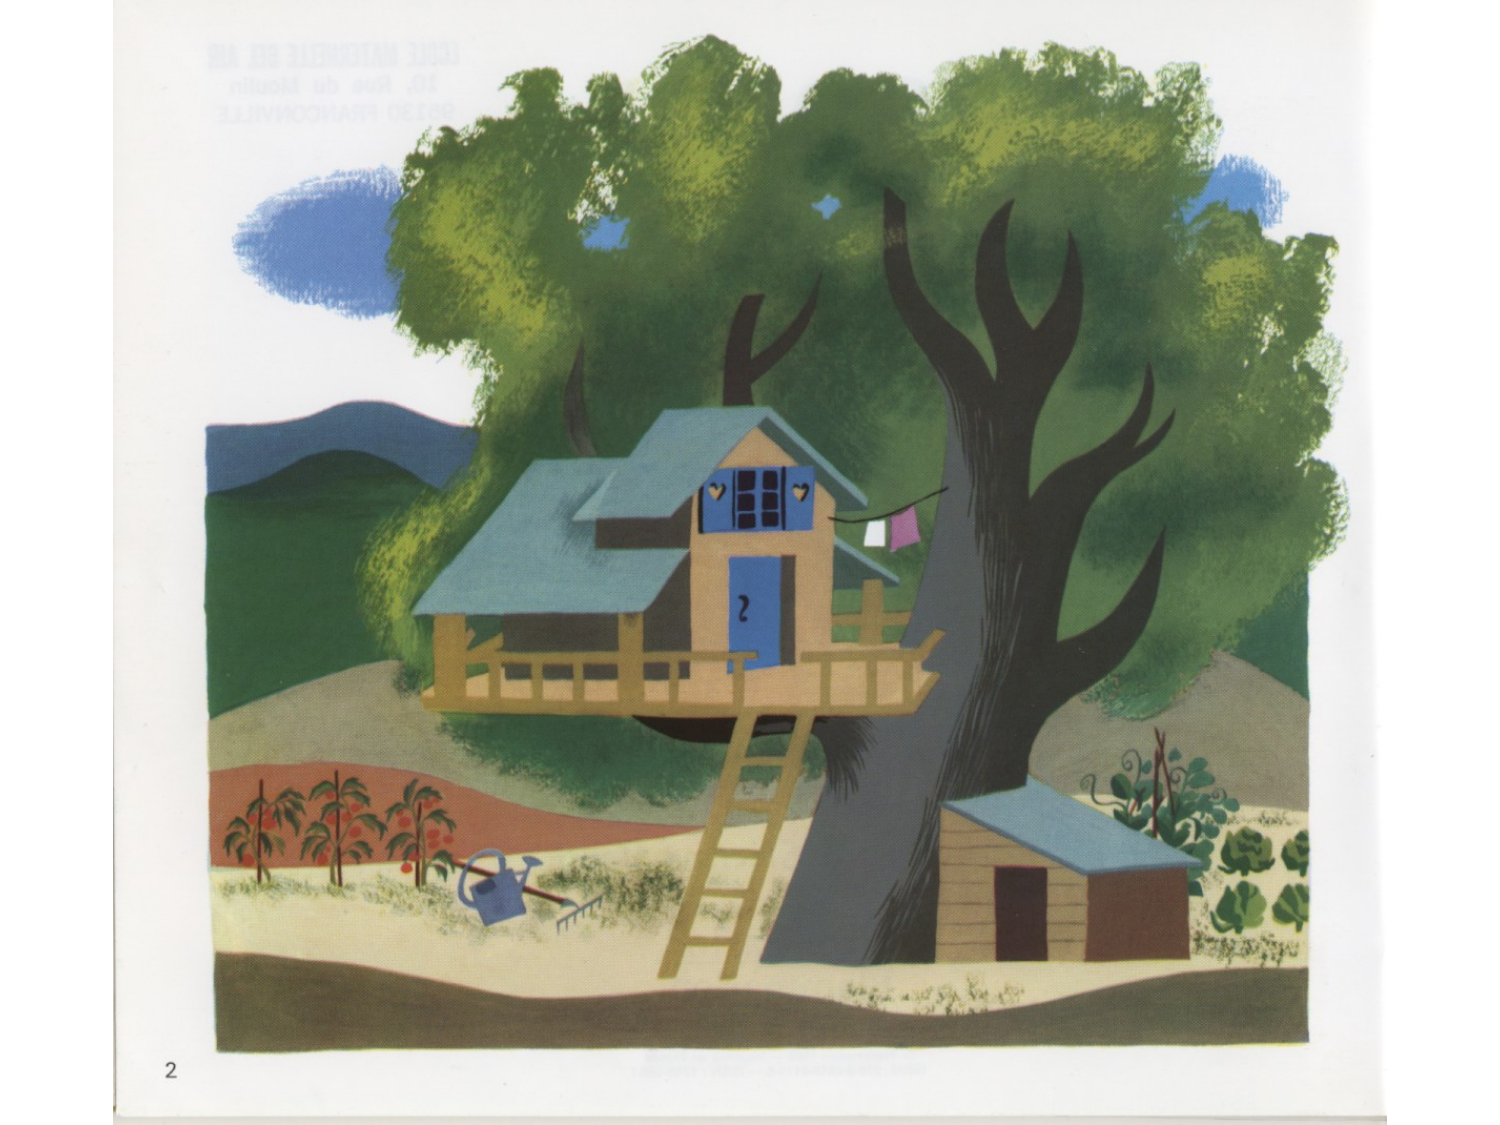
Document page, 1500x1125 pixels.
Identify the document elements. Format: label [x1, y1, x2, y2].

picture [113, 0, 1387, 1125]
